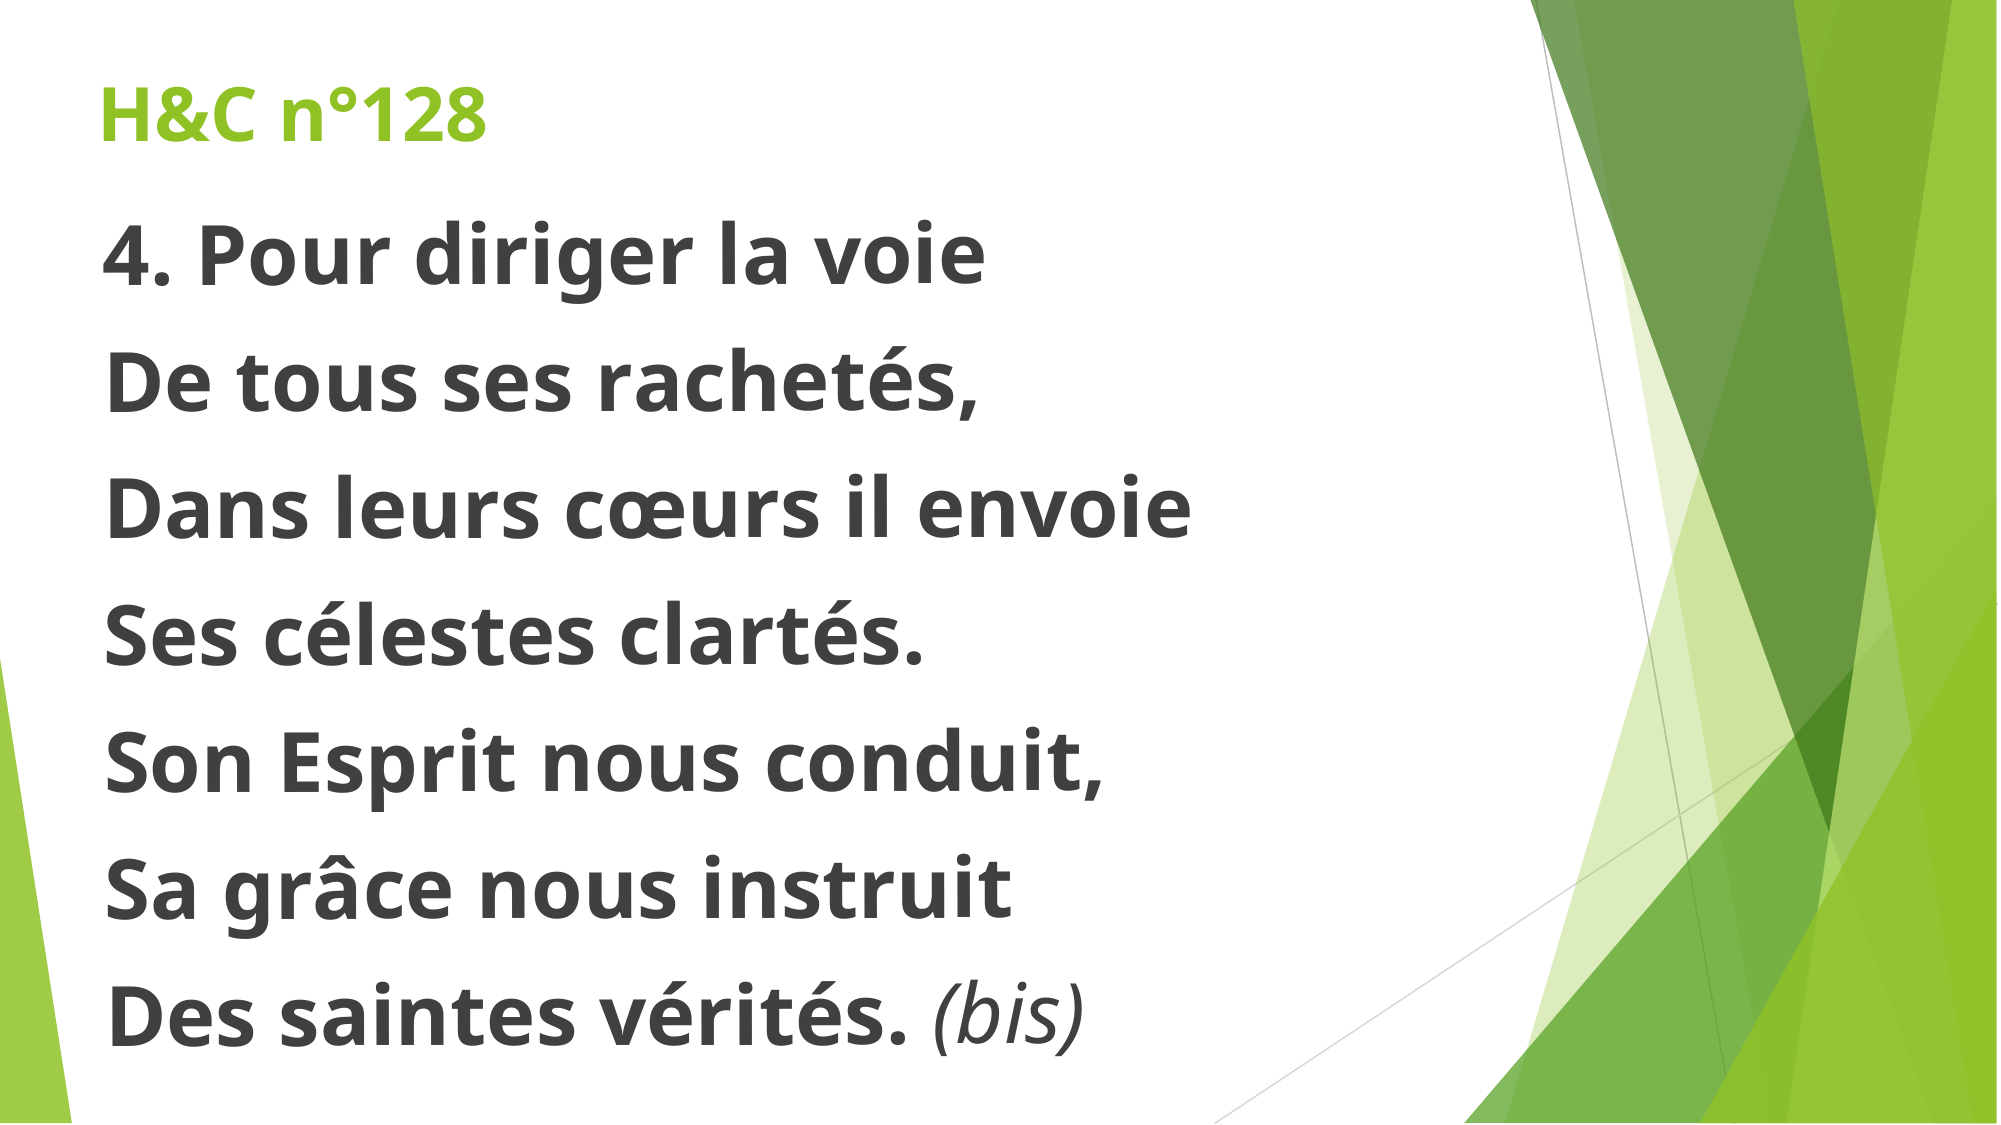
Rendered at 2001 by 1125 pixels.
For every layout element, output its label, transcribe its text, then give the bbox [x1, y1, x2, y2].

text_box 4. Pour diriger la voie De tous ses rachetés, Dans leurs cœurs il envoie Ses célestes clartés. Son Esprit nous conduit, Sa grâce nous instruit Des saintes vérités. (bis) [87, 174, 1839, 1082]
text_box H&C n°128 [82, 59, 603, 166]
